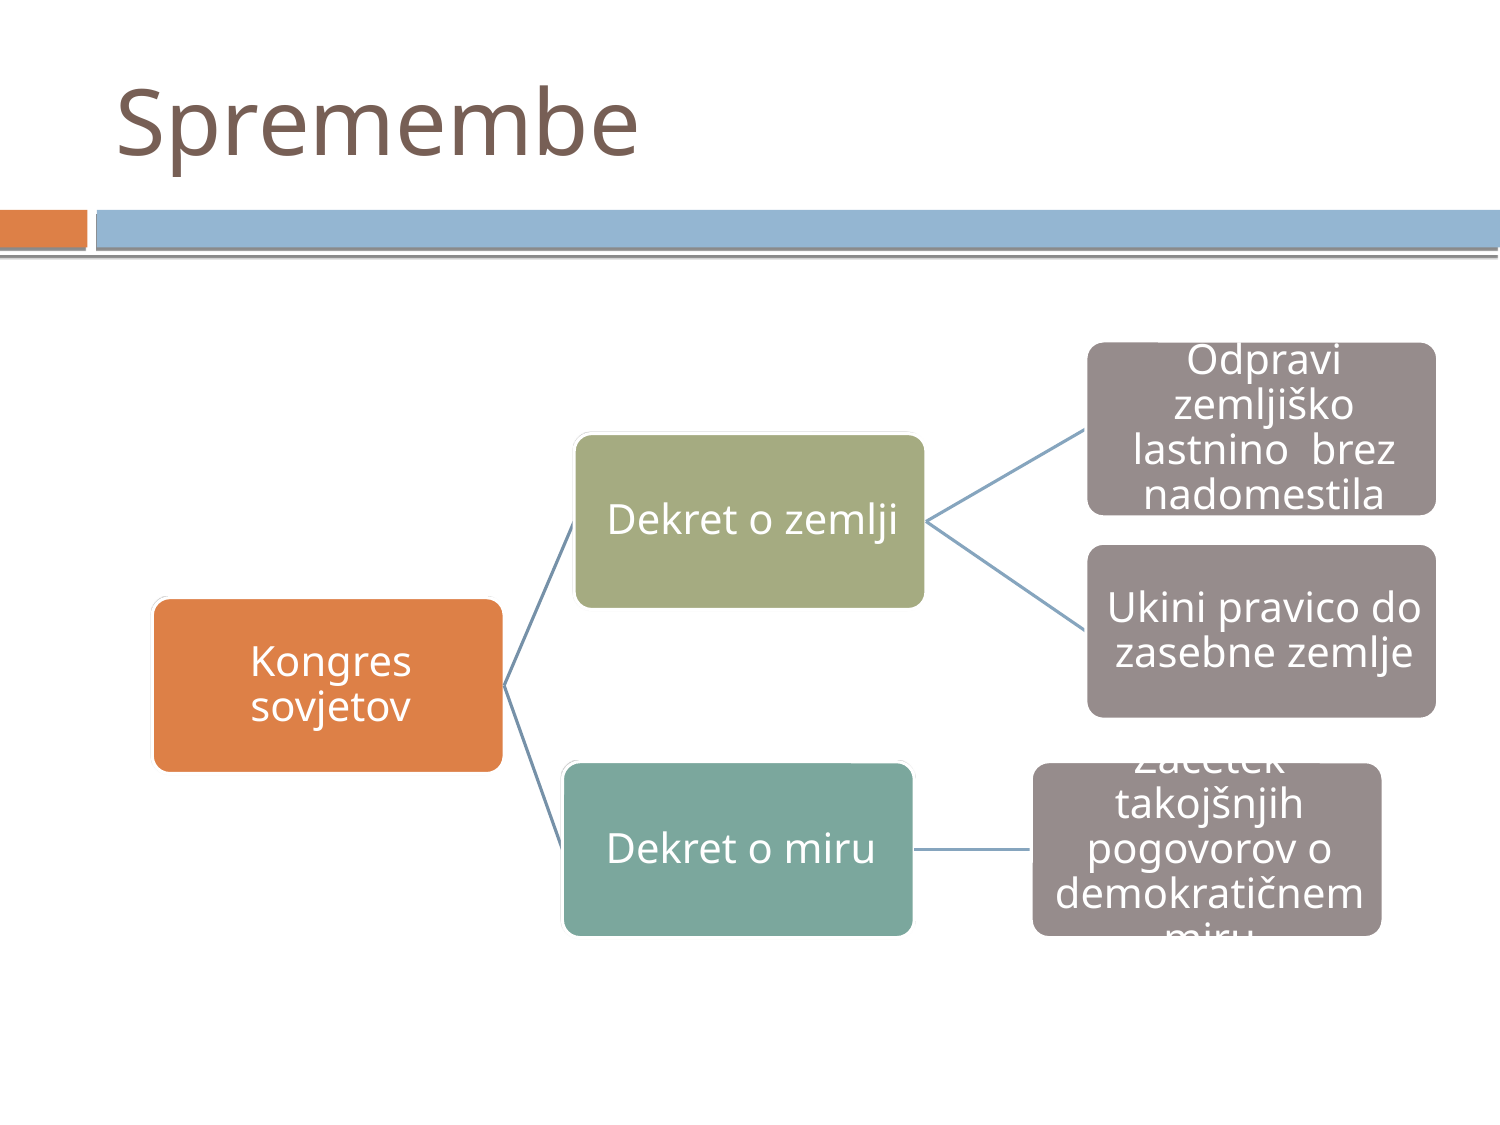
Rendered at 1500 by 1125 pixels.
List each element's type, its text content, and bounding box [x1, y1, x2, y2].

text_box Dekret o zemlji [574, 433, 926, 610]
text_box Dekret o miru [562, 761, 915, 938]
text_box Odpravi zemljiško lastnino brez nadomestila [1085, 340, 1438, 517]
text_box Ukini pravico do zasebne zemlje [1085, 543, 1438, 720]
title Spremembe [100, 37, 1438, 200]
text_box Začetek takojšnjih pogovorov o demokratičnem miru [1031, 761, 1384, 938]
text_box Kongres sovjetov [152, 597, 505, 774]
